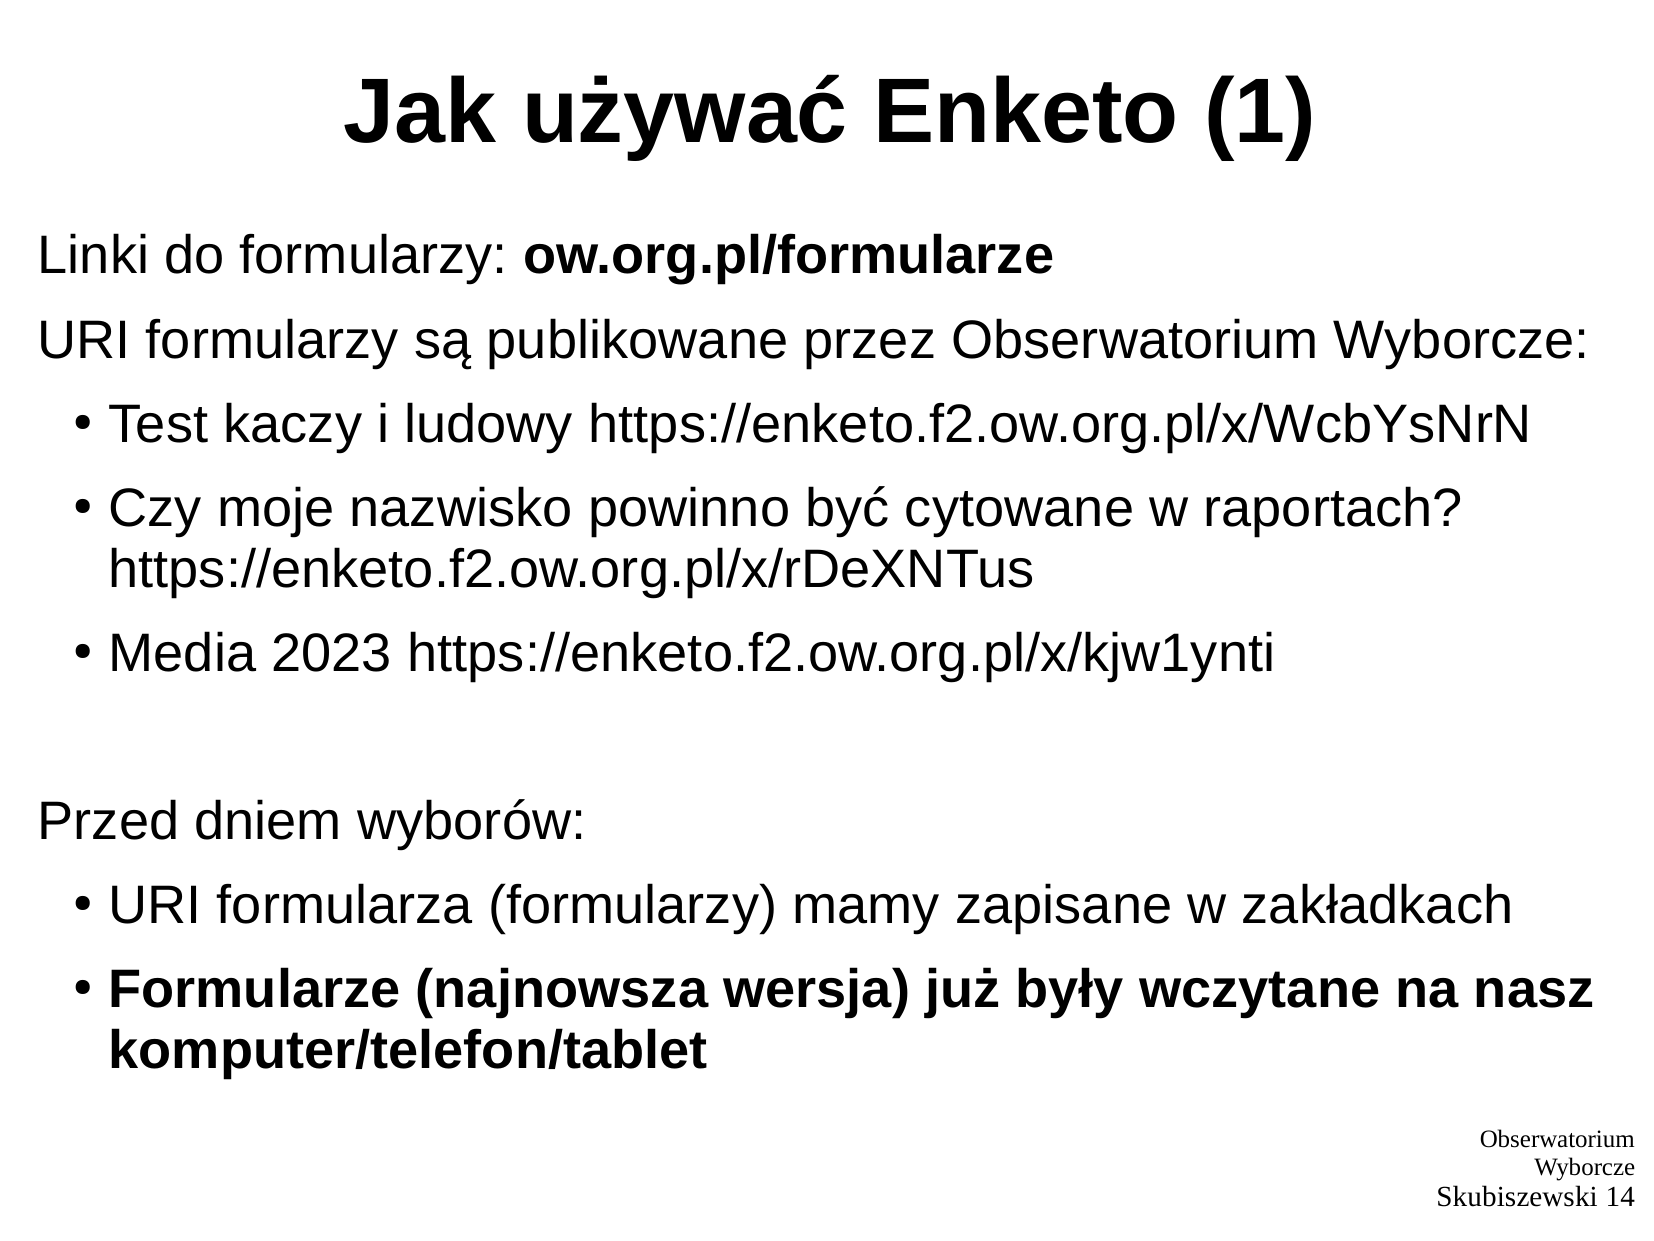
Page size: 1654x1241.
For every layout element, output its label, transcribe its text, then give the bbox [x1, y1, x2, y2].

title Jak używać Enketo (1) [86, 60, 1575, 196]
list Linki do formularzy: ow.org.pl/formularze URI formularzy są publikowane przez Obserwatorium Wyborcze: Test kaczy i ludowy https://enketo.f2.ow.org.pl/x/WcbYsNrN Czy moje nazwisko powinno być cytowane w raportach?https://enketo.f2.ow.org.pl/x/rDeXNTus Media 2023 https://enketo.f2.ow.org.pl/x/kjw1ynti Przed dniem wyborów: URI formularza (formularzy) mamy zapisane w zakładkach Formularze (najnowsza wersja) już były wczytane na nasz komputer/telefon/tablet [37, 225, 1621, 1216]
